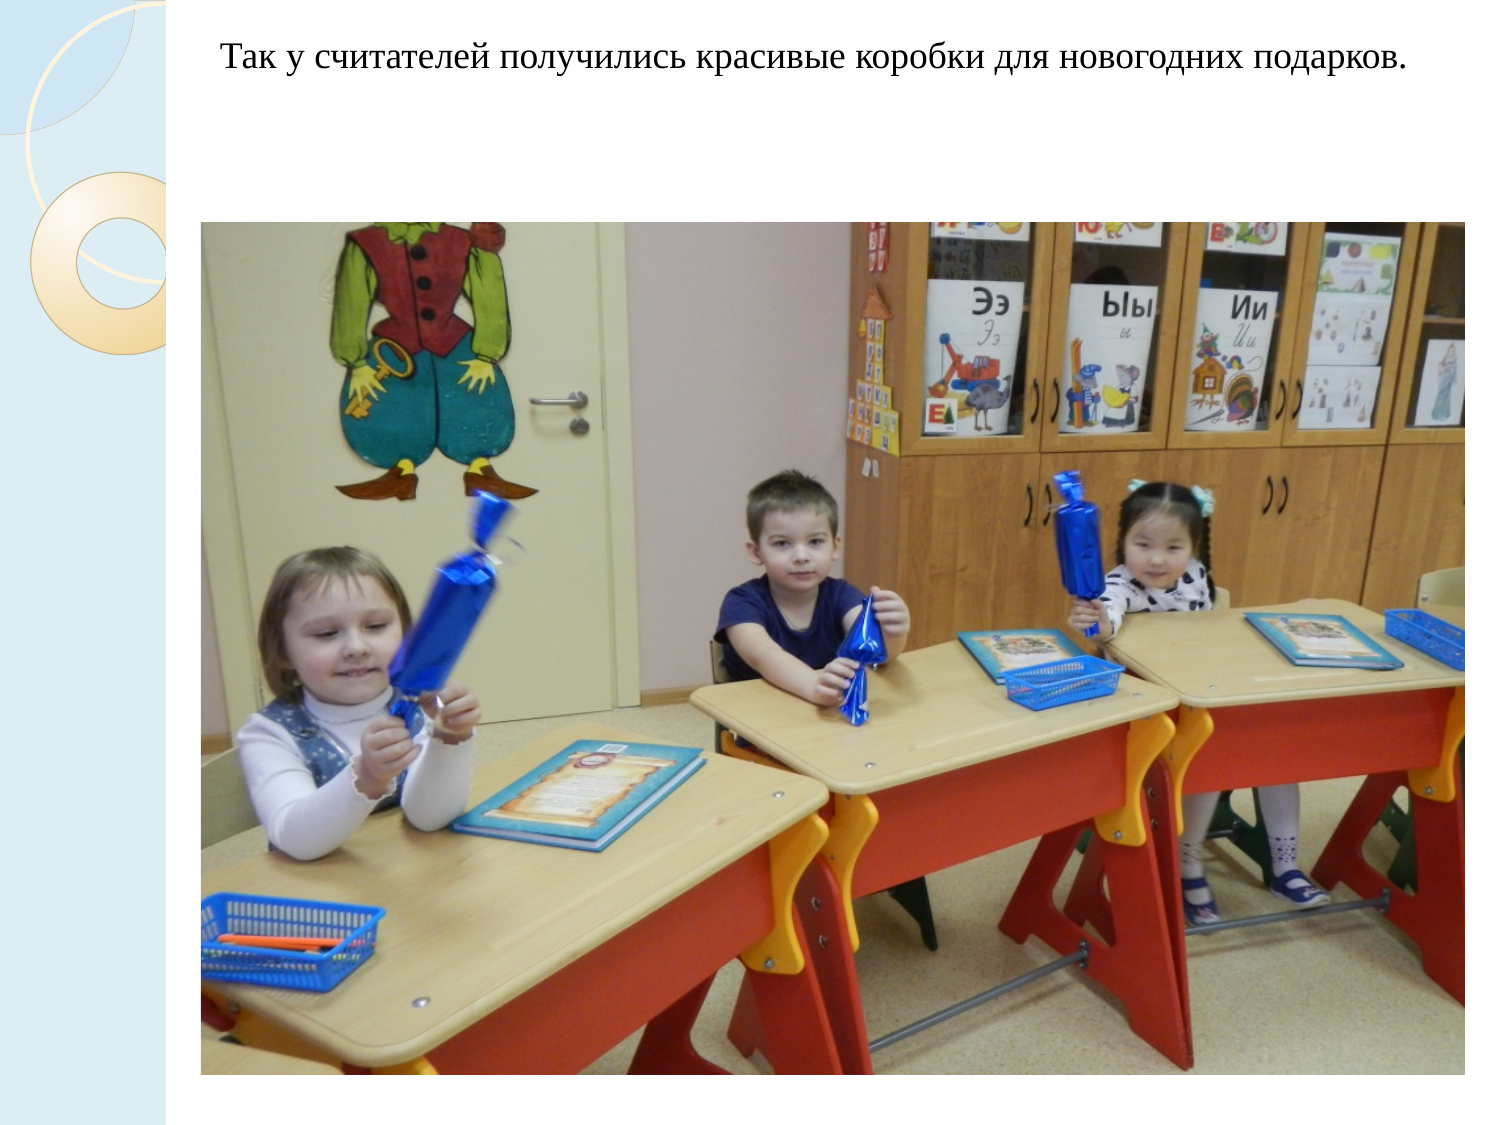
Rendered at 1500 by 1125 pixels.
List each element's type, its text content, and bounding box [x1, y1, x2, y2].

text_box Так у считателей получились красивые коробки для новогодних подарков. [175, 23, 1453, 84]
picture [200, 222, 1465, 1075]
